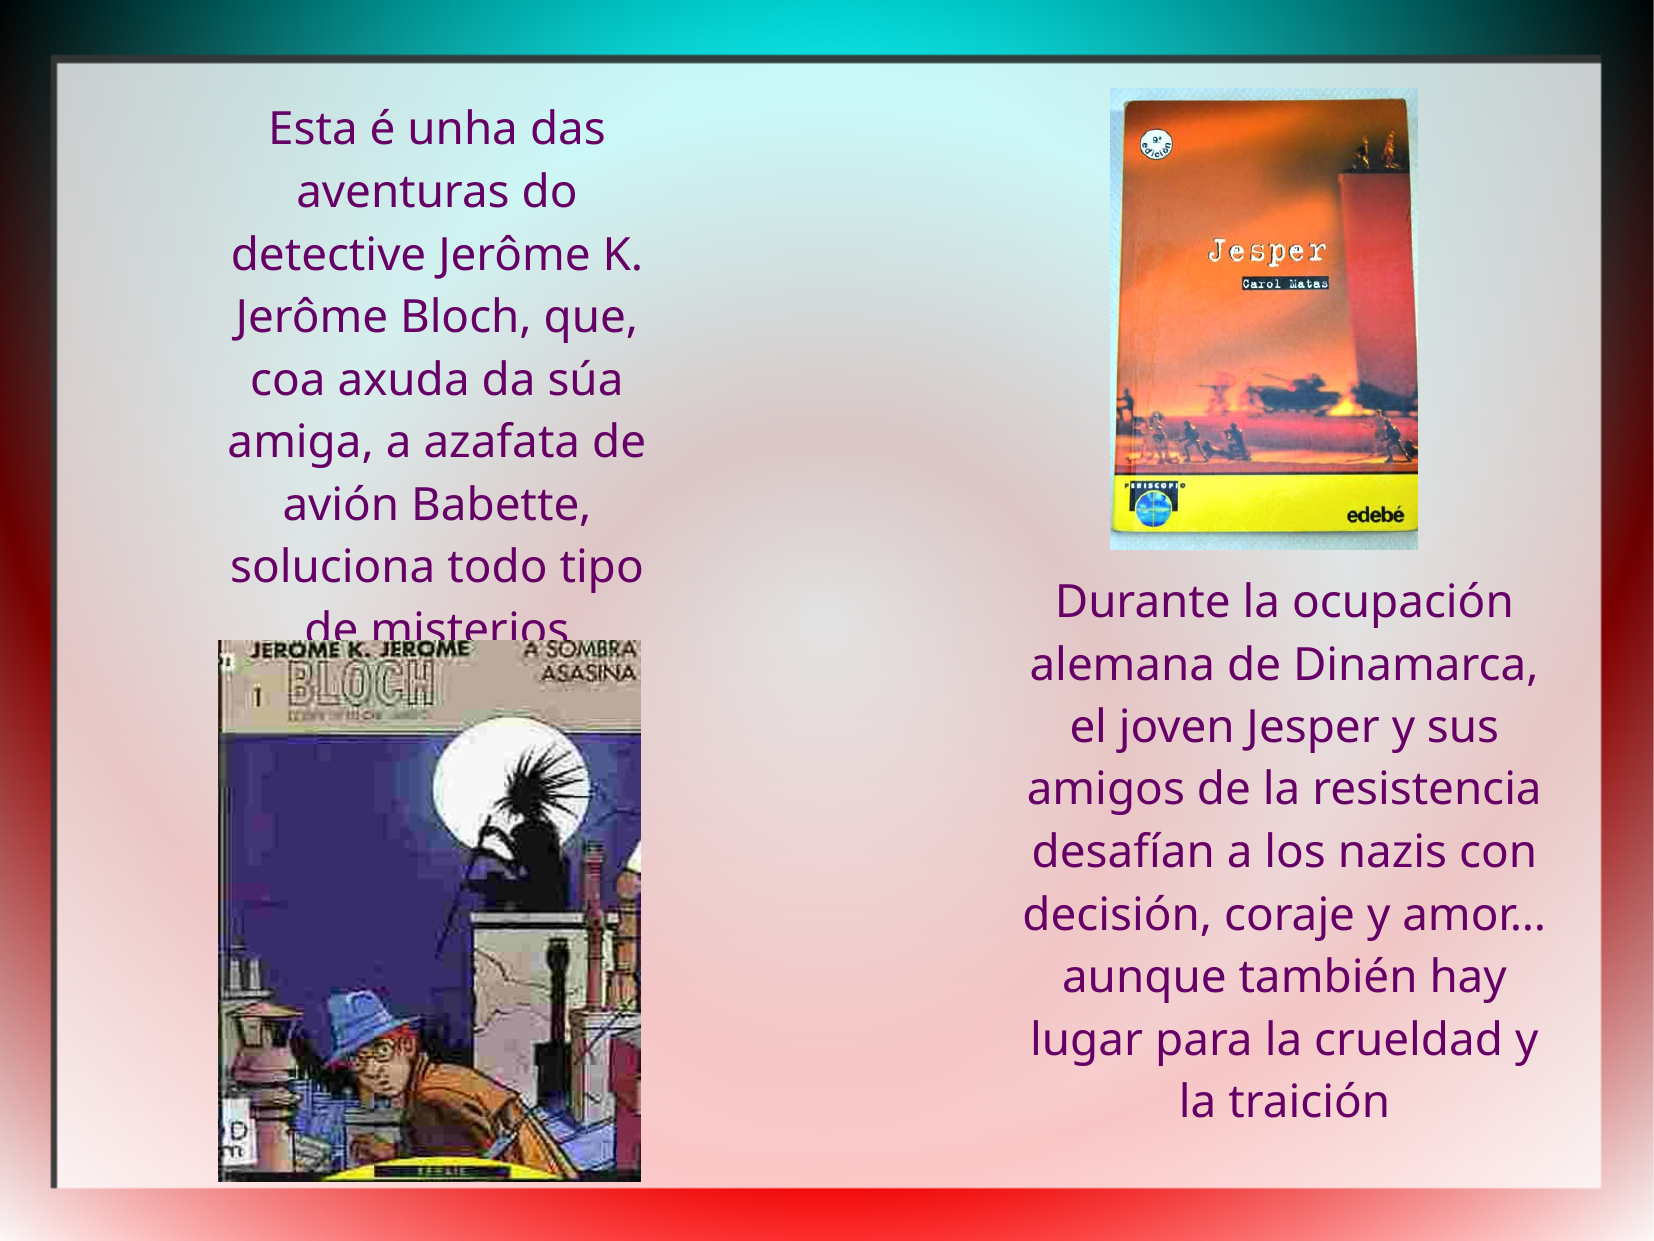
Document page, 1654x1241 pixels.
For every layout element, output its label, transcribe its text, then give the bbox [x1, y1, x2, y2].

text_box Esta é unha das aventuras do detective Jerôme K. Jerôme Bloch, que, coa axuda da súa amiga, a azafata de avión Babette, soluciona todo tipo de misterios [194, 88, 680, 637]
picture [0, 0, 1654, 1241]
text_box Durante la ocupación alemana de Dinamarca, el joven Jesper y sus amigos de la resistencia desafían a los nazis con decisión, coraje y amor… aunque también hay lugar para la crueldad y la traición [1003, 561, 1565, 1162]
